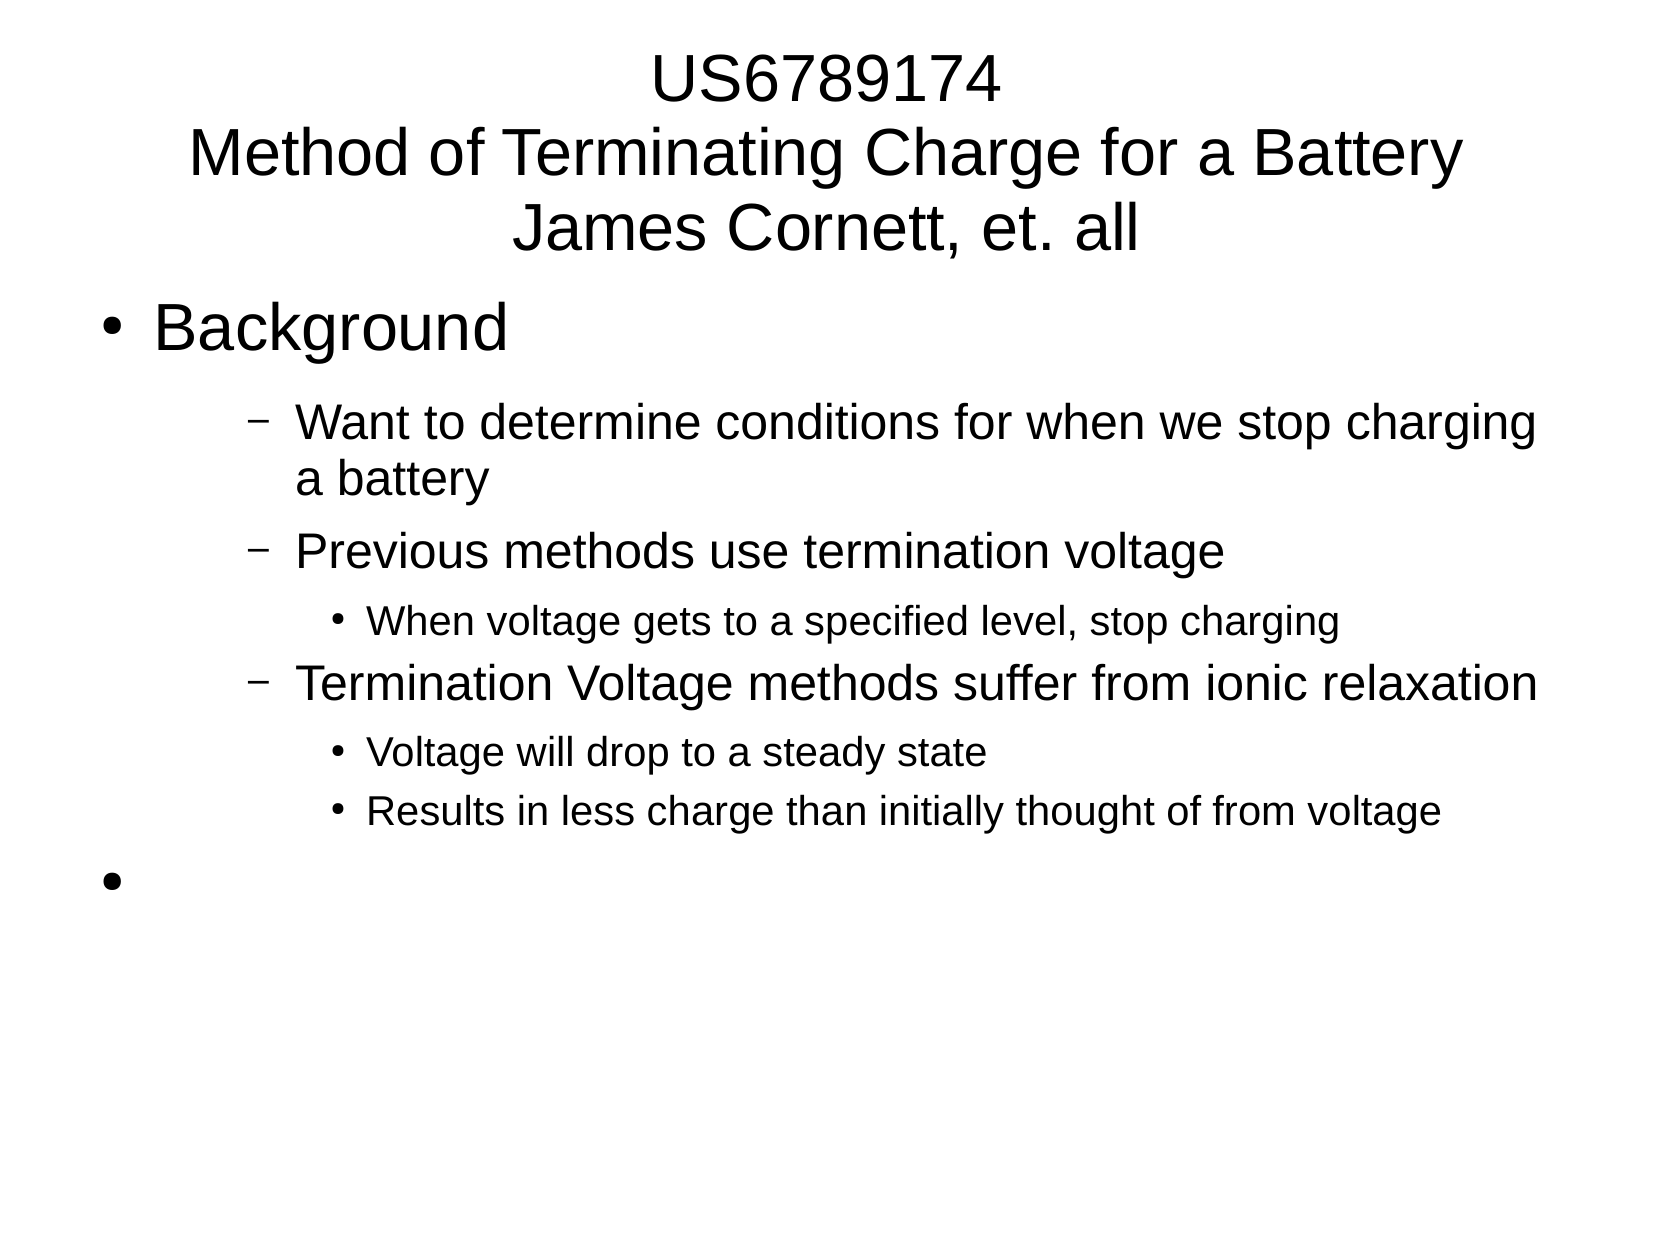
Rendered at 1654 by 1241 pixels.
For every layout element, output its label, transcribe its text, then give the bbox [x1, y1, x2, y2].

list Background Want to determine conditions for when we stop charging a battery Previous methods use termination voltage When voltage gets to a specified level, stop charging Termination Voltage methods suffer from ionic relaxation Voltage will drop to a steady state Results in less charge than initially thought of from voltage [82, 290, 1571, 1109]
title US6789174 Method of Terminating Charge for a Battery James Cornett, et. all [82, 40, 1571, 265]
